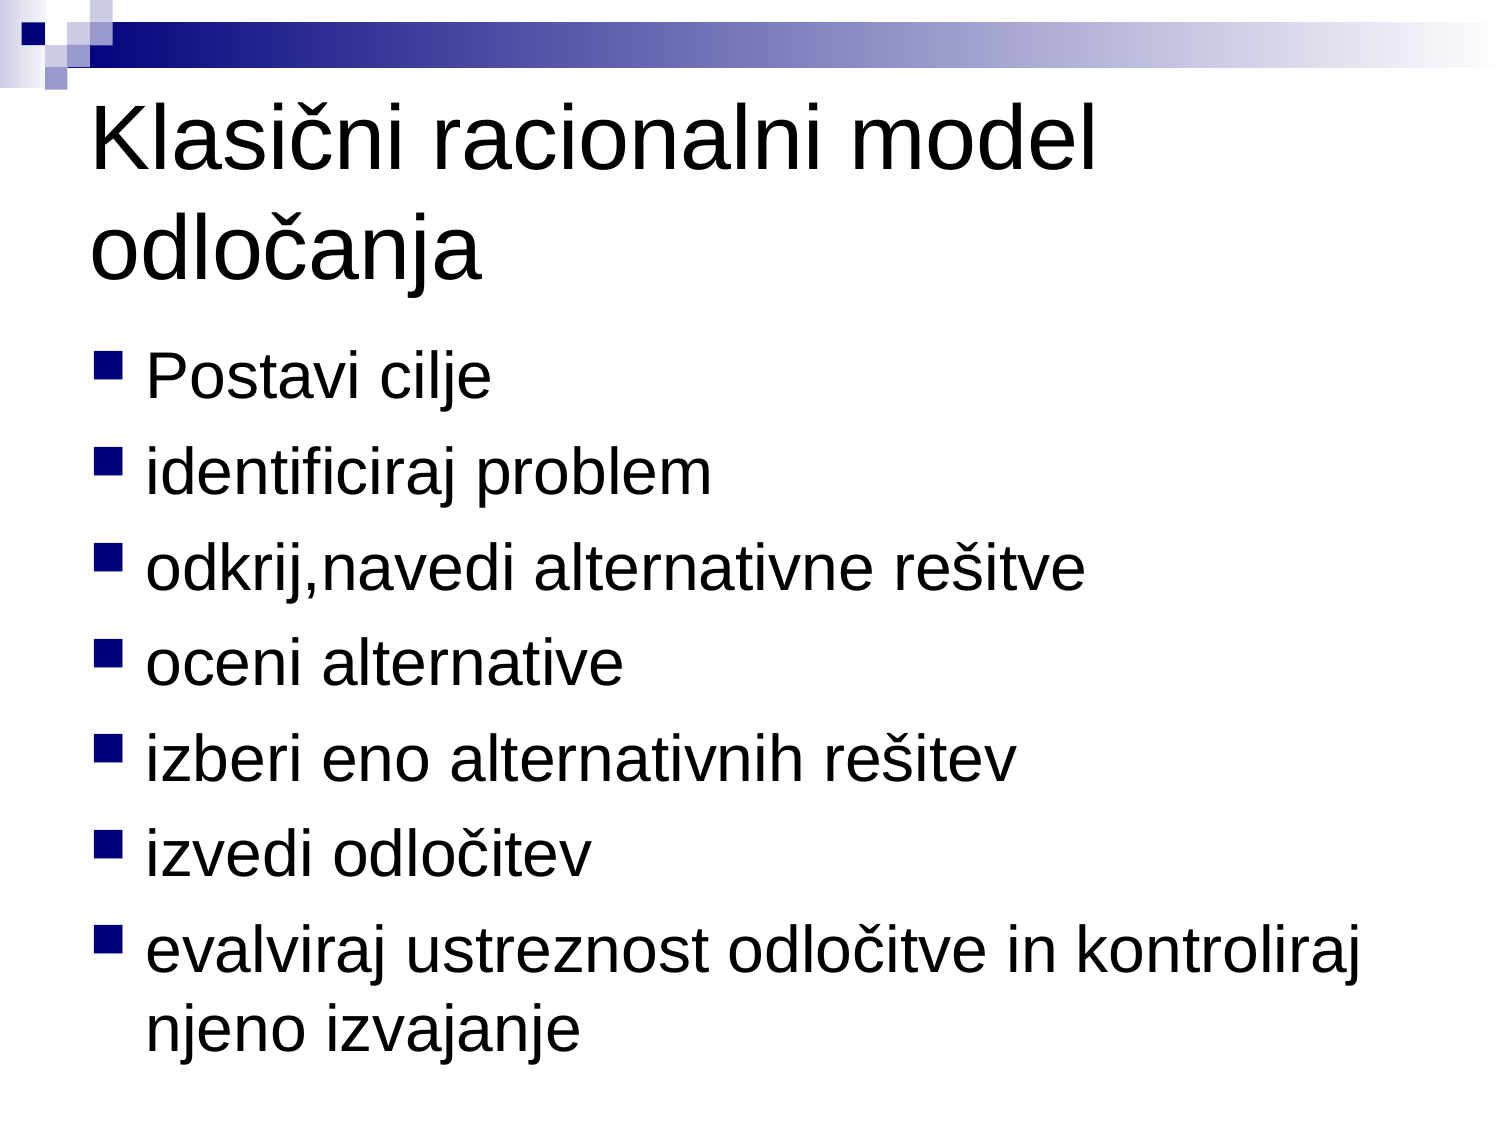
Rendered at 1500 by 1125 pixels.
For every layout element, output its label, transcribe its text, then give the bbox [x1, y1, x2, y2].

list Postavi cilje identificiraj problem odkrij,navedi alternativne rešitve oceni alternative izberi eno alternativnih rešitev izvedi odločitev evalviraj ustreznost odločitve in kontroliraj njeno izvajanje [75, 324, 1426, 1080]
title Klasični racionalni model odločanja [75, 69, 1426, 306]
